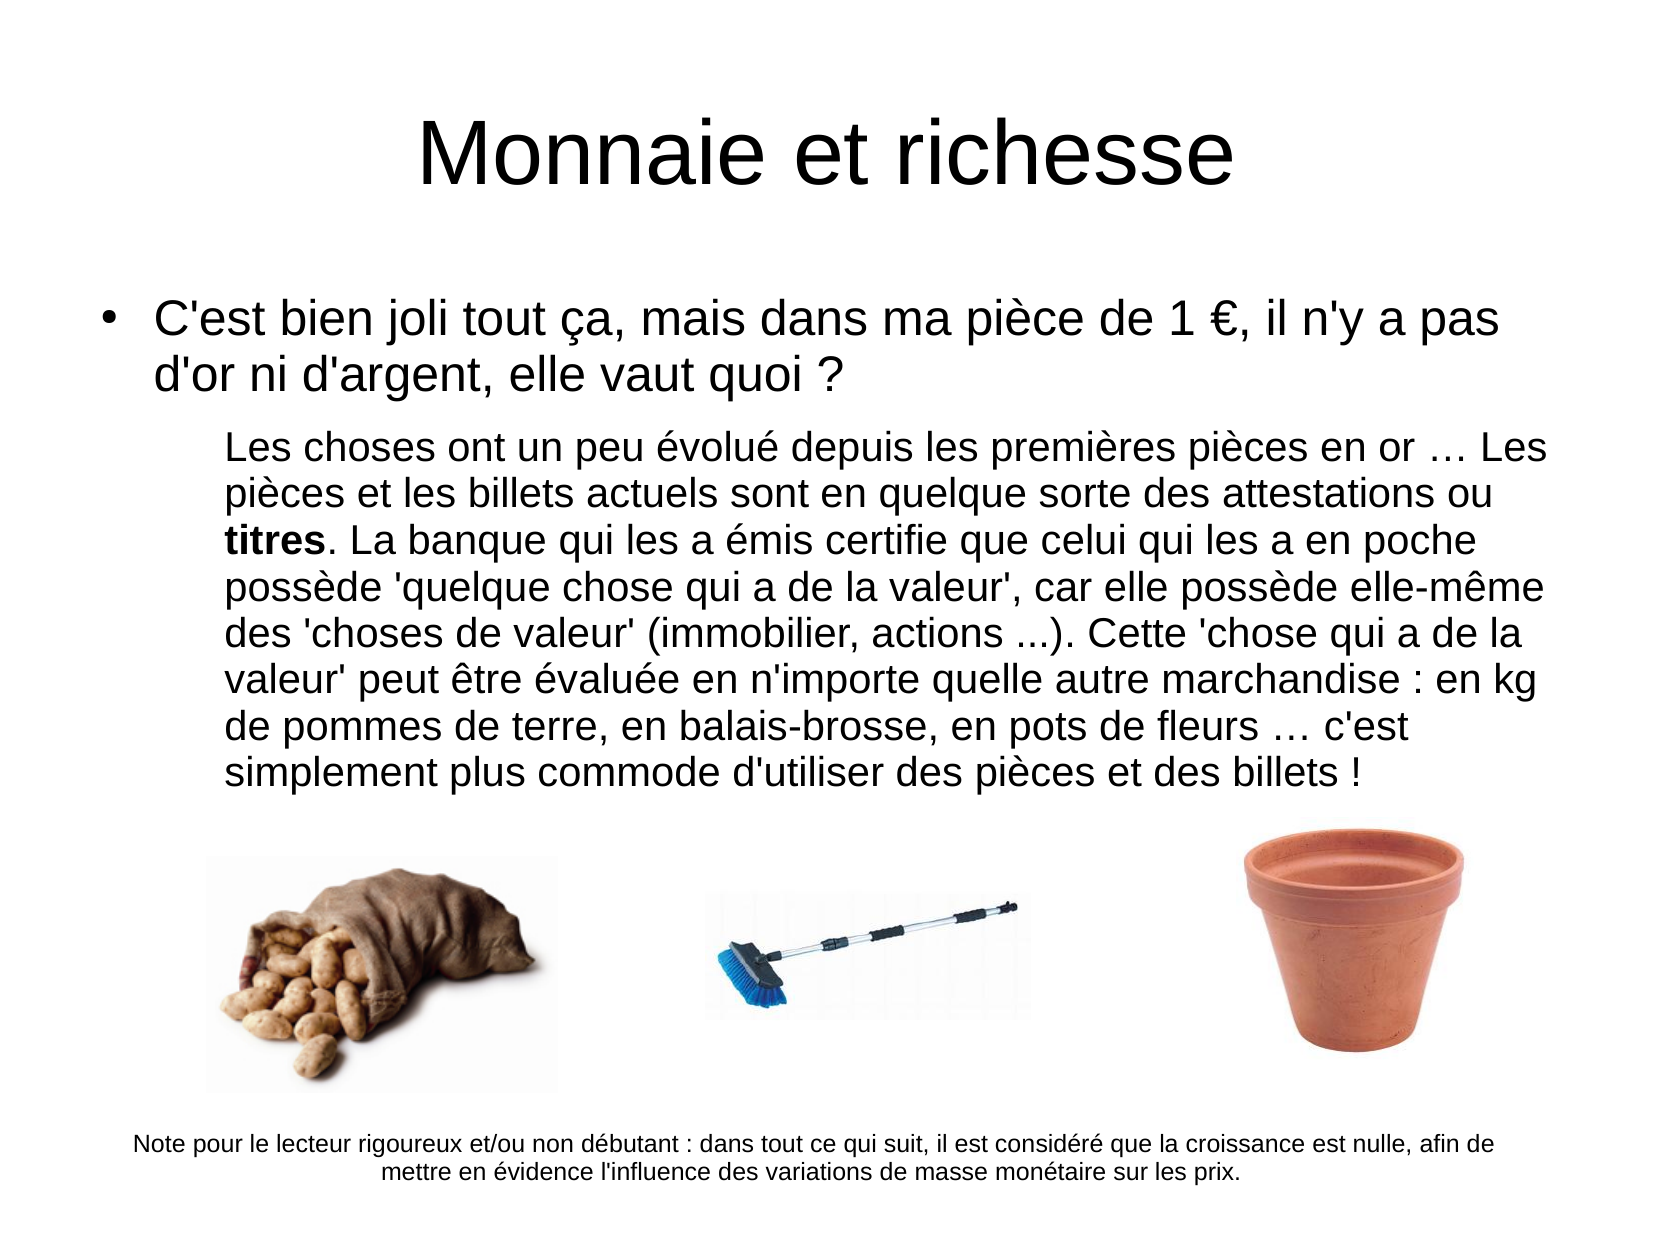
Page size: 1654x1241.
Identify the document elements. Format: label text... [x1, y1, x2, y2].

picture [705, 826, 1031, 1087]
title Monnaie et richesse [82, 56, 1571, 250]
text_box Note pour le lecteur rigoureux et/ou non débutant : dans tout ce qui suit, il est considéré que la croissance est nulle, afin de mettre en évidence l'influence des variations de masse monétaire sur les prix. [118, 1122, 1536, 1193]
picture [1236, 817, 1474, 1063]
list C'est bien joli tout ça, mais dans ma pièce de 1 €, il n'y a pas d'or ni d'argent, elle vaut quoi ? Les choses ont un peu évolué depuis les premières pièces en or … Les pièces et les billets actuels sont en quelque sorte des attestations ou titres. La banque qui les a émis certifie que celui qui les a en poche possède 'quelque chose qui a de la valeur', car elle possède elle-même des 'choses de valeur' (immobilier, actions ...). Cette 'chose qui a de la valeur' peut être évaluée en n'importe quelle autre marchandise : en kg de pommes de terre, en balais-brosse, en pots de fleurs … c'est simplement plus commode d'utiliser des pièces et des billets ! [82, 290, 1571, 1137]
picture [206, 856, 558, 1093]
